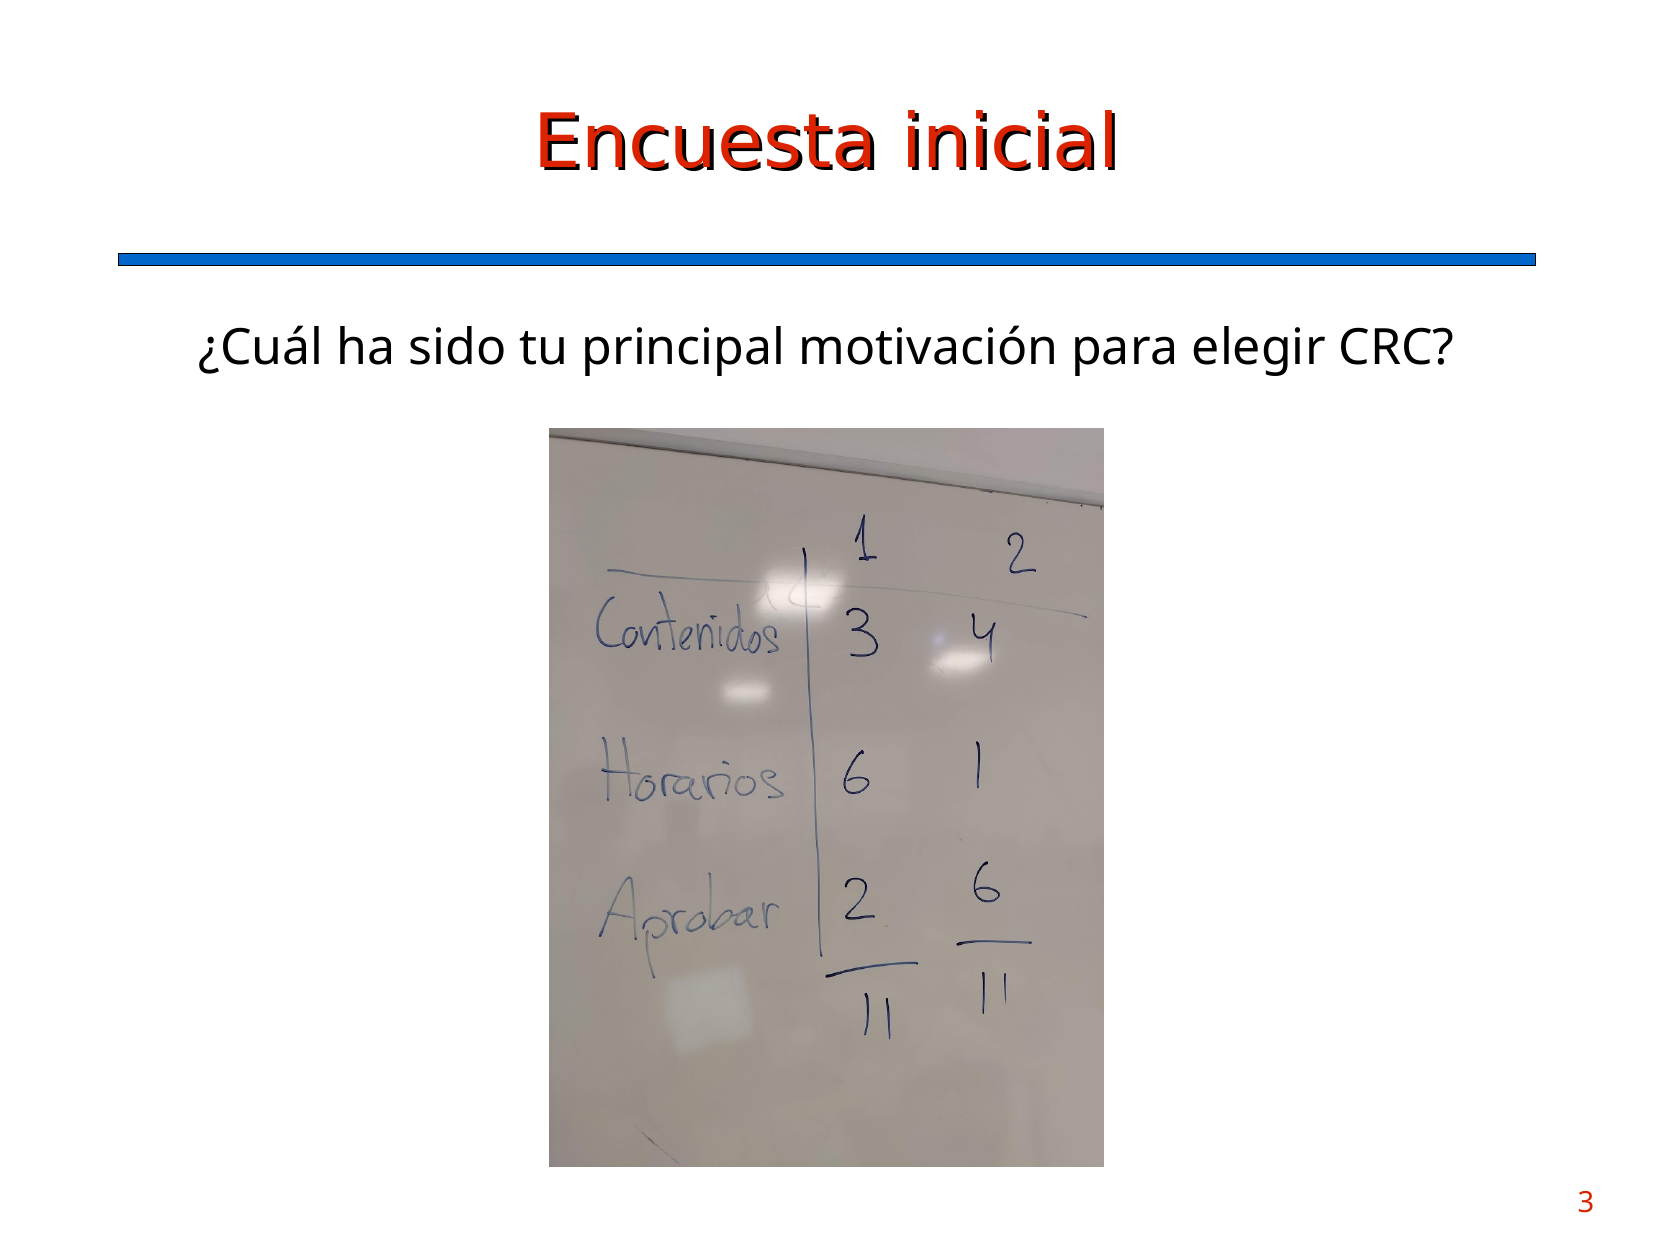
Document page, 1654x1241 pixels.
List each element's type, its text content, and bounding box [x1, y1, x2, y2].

text_box ¿Cuál ha sido tu principal motivación para elegir CRC? [199, 311, 1455, 380]
title Encuesta inicial [88, 37, 1565, 246]
picture [549, 428, 1104, 1167]
